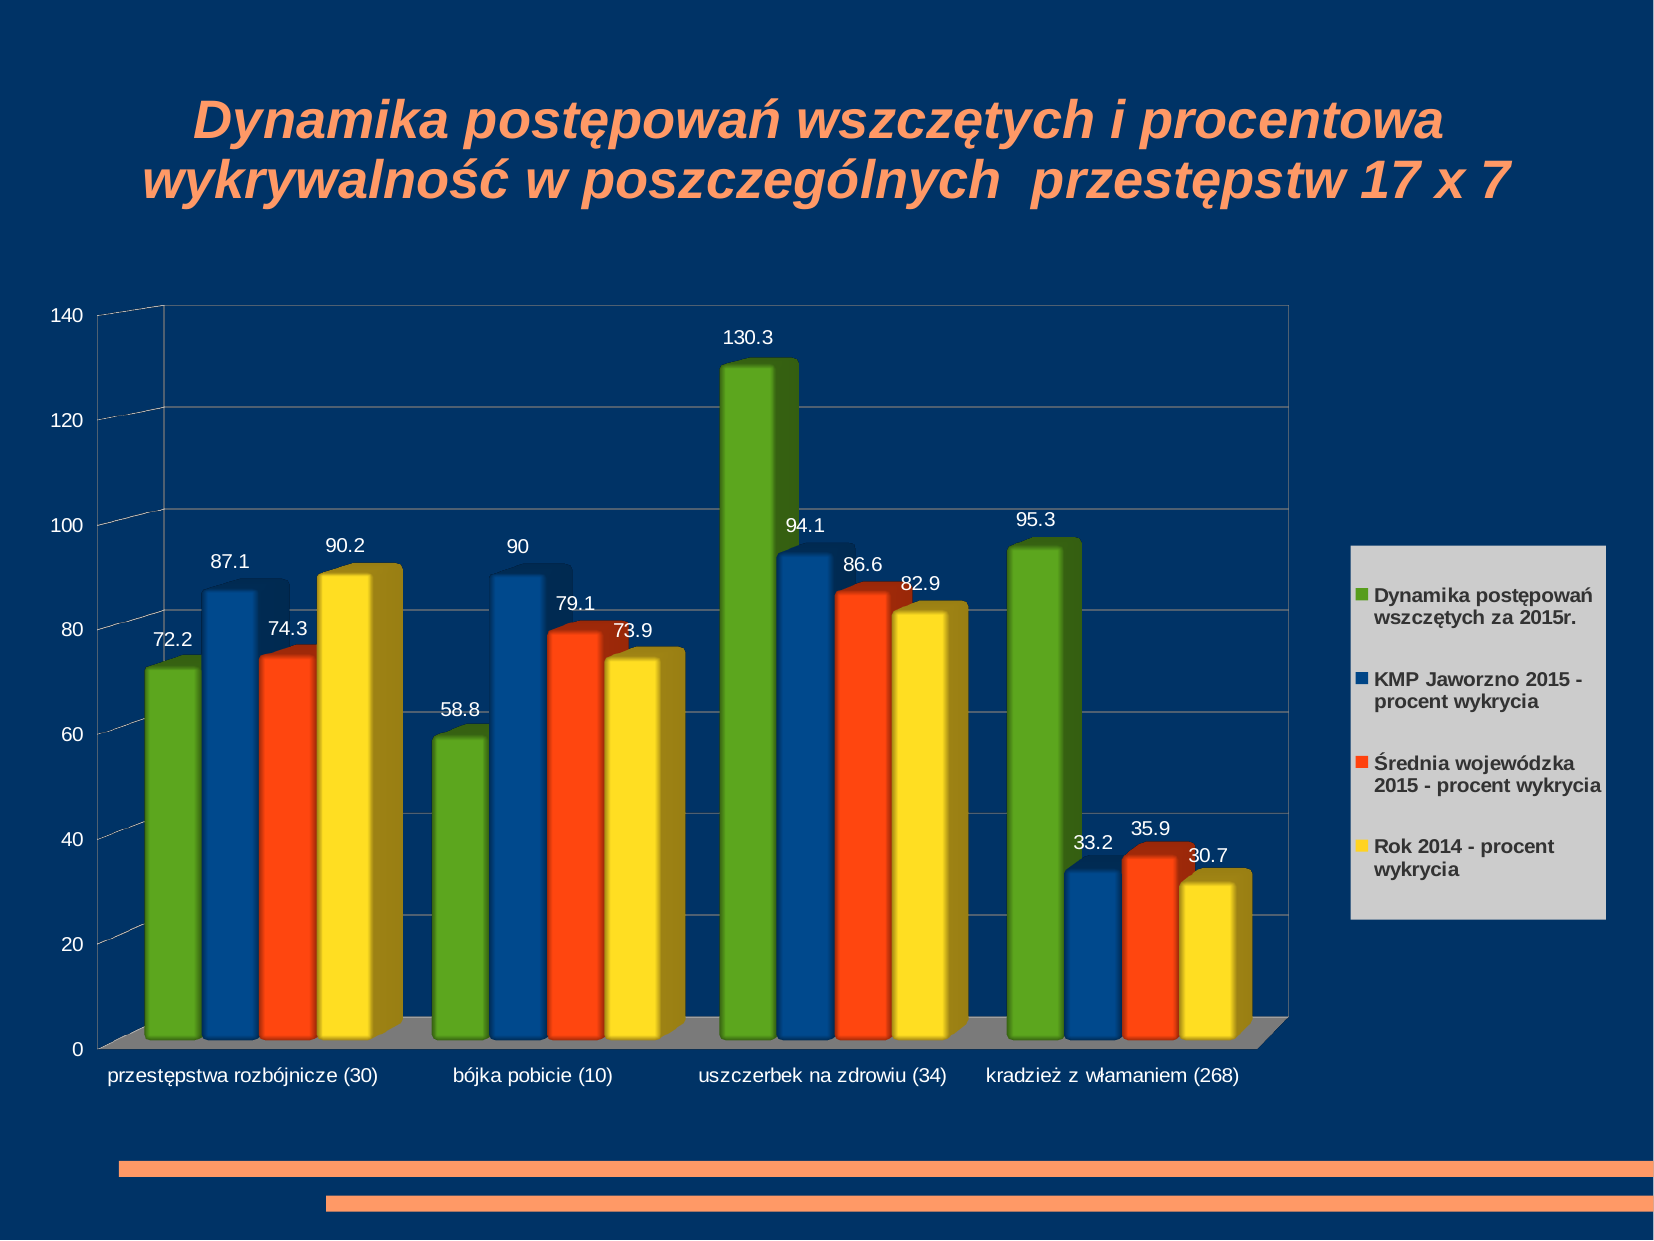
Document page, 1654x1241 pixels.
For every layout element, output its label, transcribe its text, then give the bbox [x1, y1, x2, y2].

chart [49, 158, 1654, 1087]
title Dynamika postępowań wszczętych i procentowa wykrywalność w poszczególnych przestępstw 17 x 7 [121, 46, 1534, 158]
text_box [165, 933, 1548, 990]
